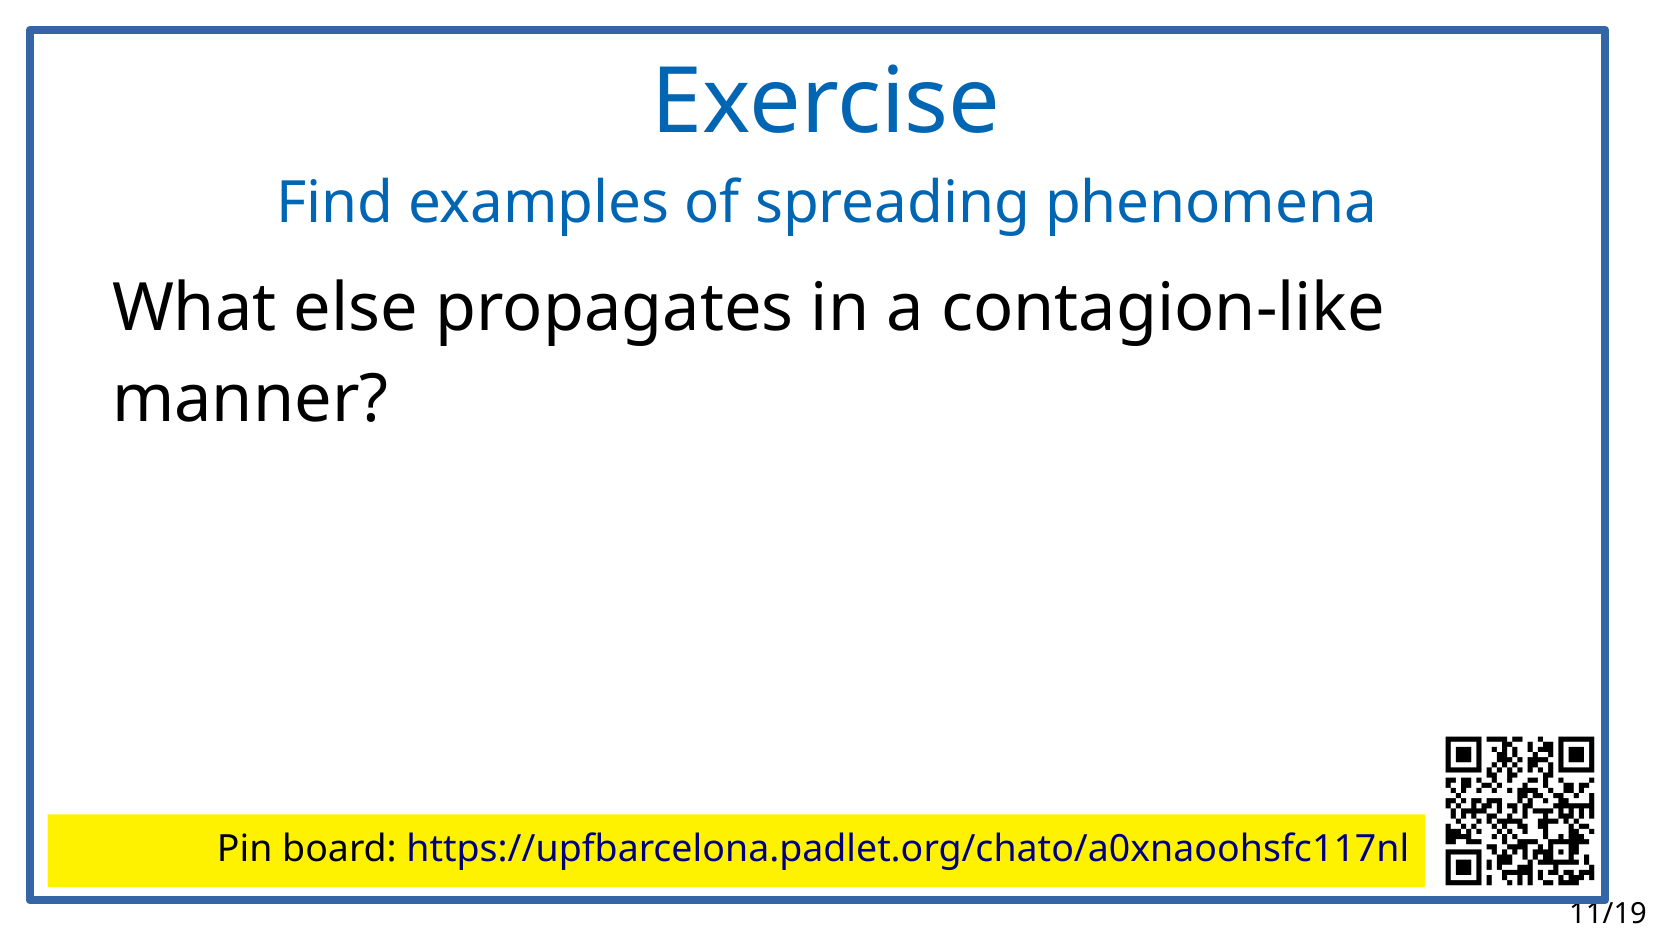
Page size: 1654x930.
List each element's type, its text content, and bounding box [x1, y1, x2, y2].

picture [1440, 731, 1600, 891]
text_box Pin board: https://upfbarcelona.padlet.org/chato/a0xnaoohsfc117nl [47, 814, 1426, 887]
list What else propagates in a contagion-like manner? [41, 258, 1591, 706]
title Exercise Find examples of spreading phenomena [82, 34, 1571, 249]
